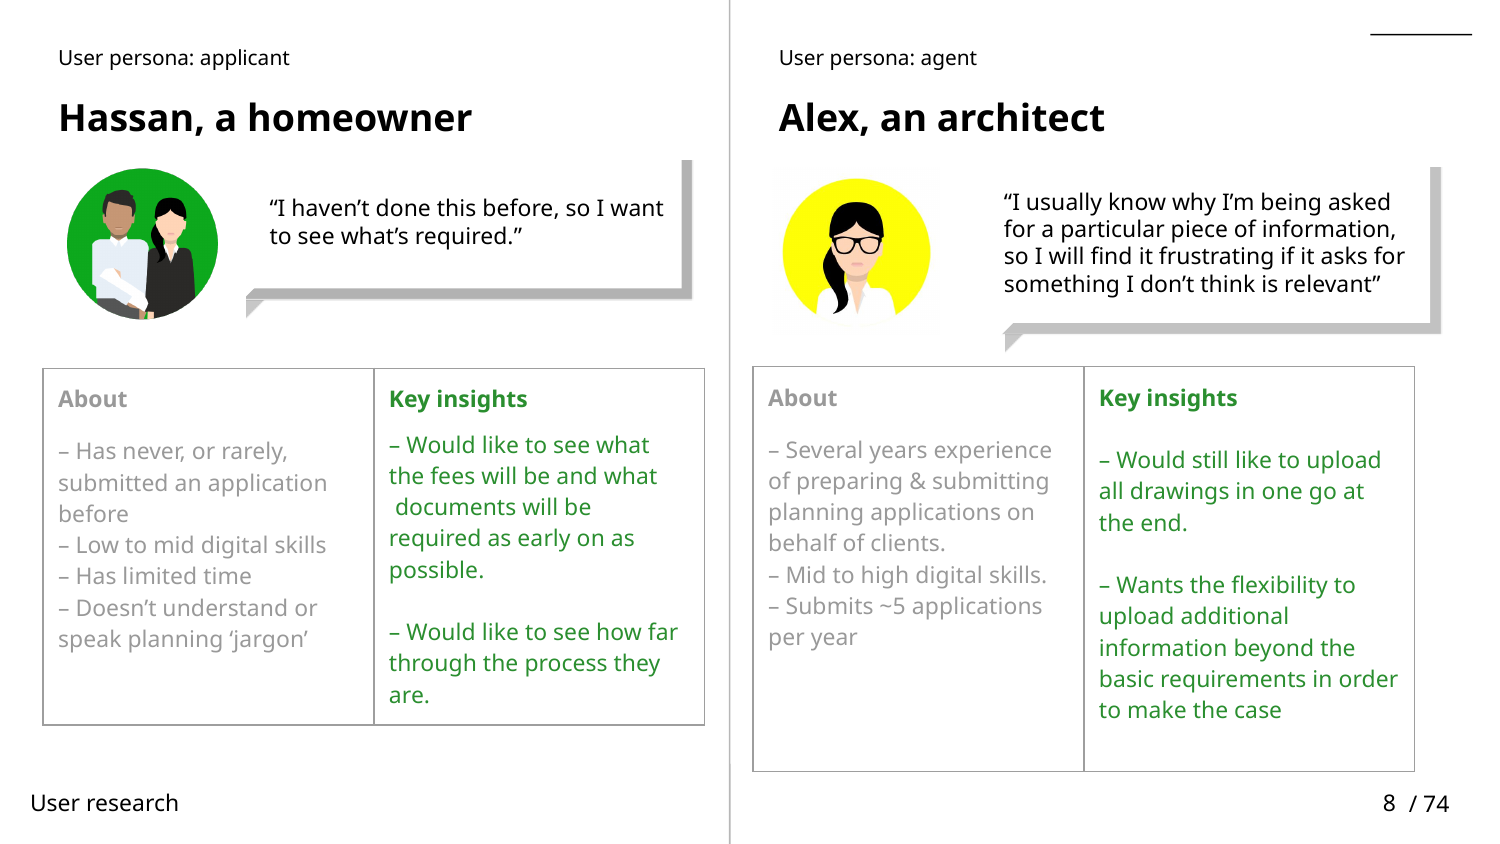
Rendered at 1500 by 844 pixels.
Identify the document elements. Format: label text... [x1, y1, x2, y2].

text_box [982, 155, 1431, 343]
table_header About – Several years experience of preparing & submitting planning applications on behalf of clients. – Mid to high digital skills. – Submits ~5 applications per year [754, 367, 1083, 771]
title “I usually know why I’m being asked for a particular piece of information, so I will find it frustrating if it asks for something I don’t think is relevant” [989, 172, 1424, 312]
title User research [30, 773, 718, 839]
text_box [234, 148, 682, 309]
picture [772, 167, 940, 335]
table_header Key insights – Would like to see what the fees will be and what documents will be required as early on as possible. – Would like to see how far through the process they are. [375, 369, 704, 724]
table_header About – Has never, or rarely, submitted an application before – Low to mid digital skills – Has limited time – Doesn’t understand or speak planning ‘jargon’ [44, 369, 373, 724]
picture [58, 159, 226, 327]
table_header Key insights – Would still like to upload all drawings in one go at the end. – Wants the flexibility to upload additional information beyond the basic requirements in order to make the case [1085, 367, 1414, 771]
text_box User persona: agent Alex, an architect [763, 29, 1315, 197]
slide_number <number> [1321, 773, 1412, 839]
text_box User persona: applicant Hassan, a homeowner [43, 29, 594, 197]
title “I haven’t done this before, so I want to see what’s required.” [254, 178, 690, 284]
